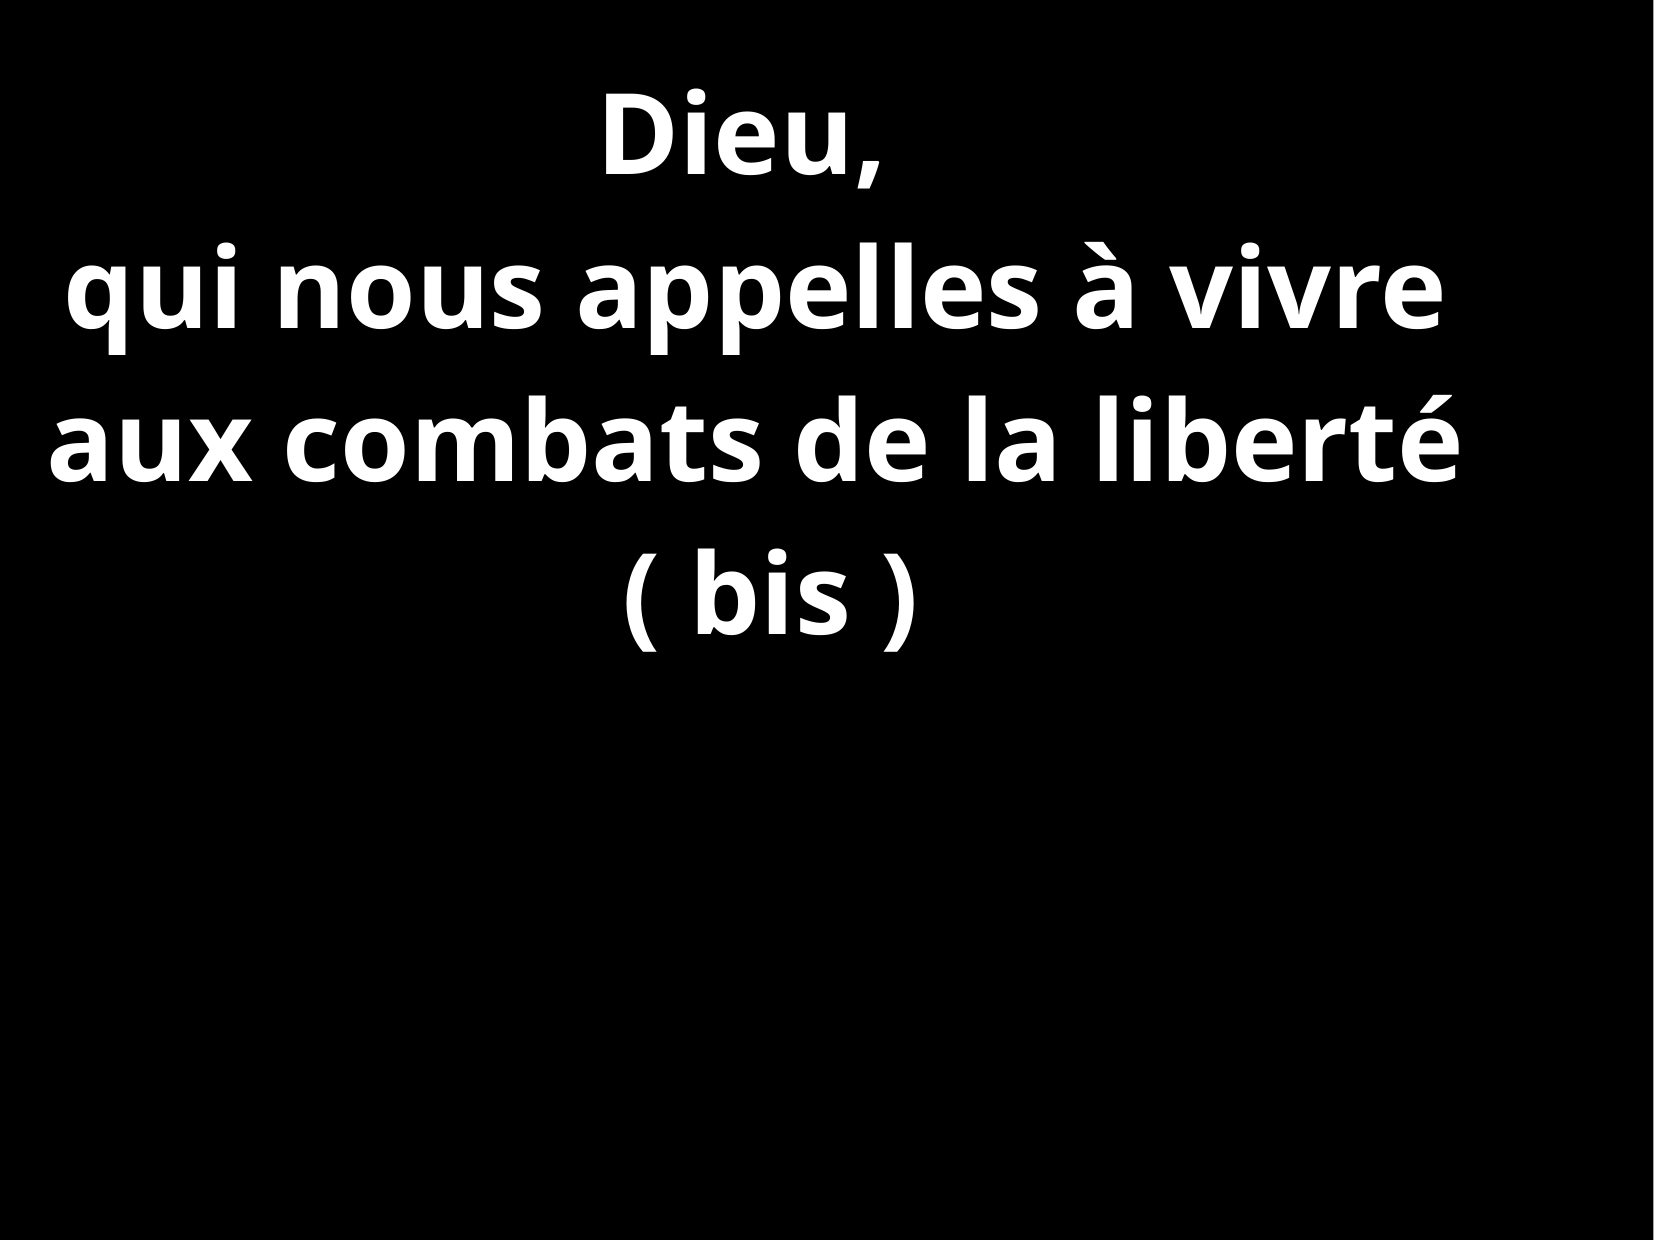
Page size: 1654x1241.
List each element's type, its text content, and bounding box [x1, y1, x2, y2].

text_box Dieu, qui nous appelles à vivre aux combats de la liberté ( bis ) [23, 47, 1489, 1241]
